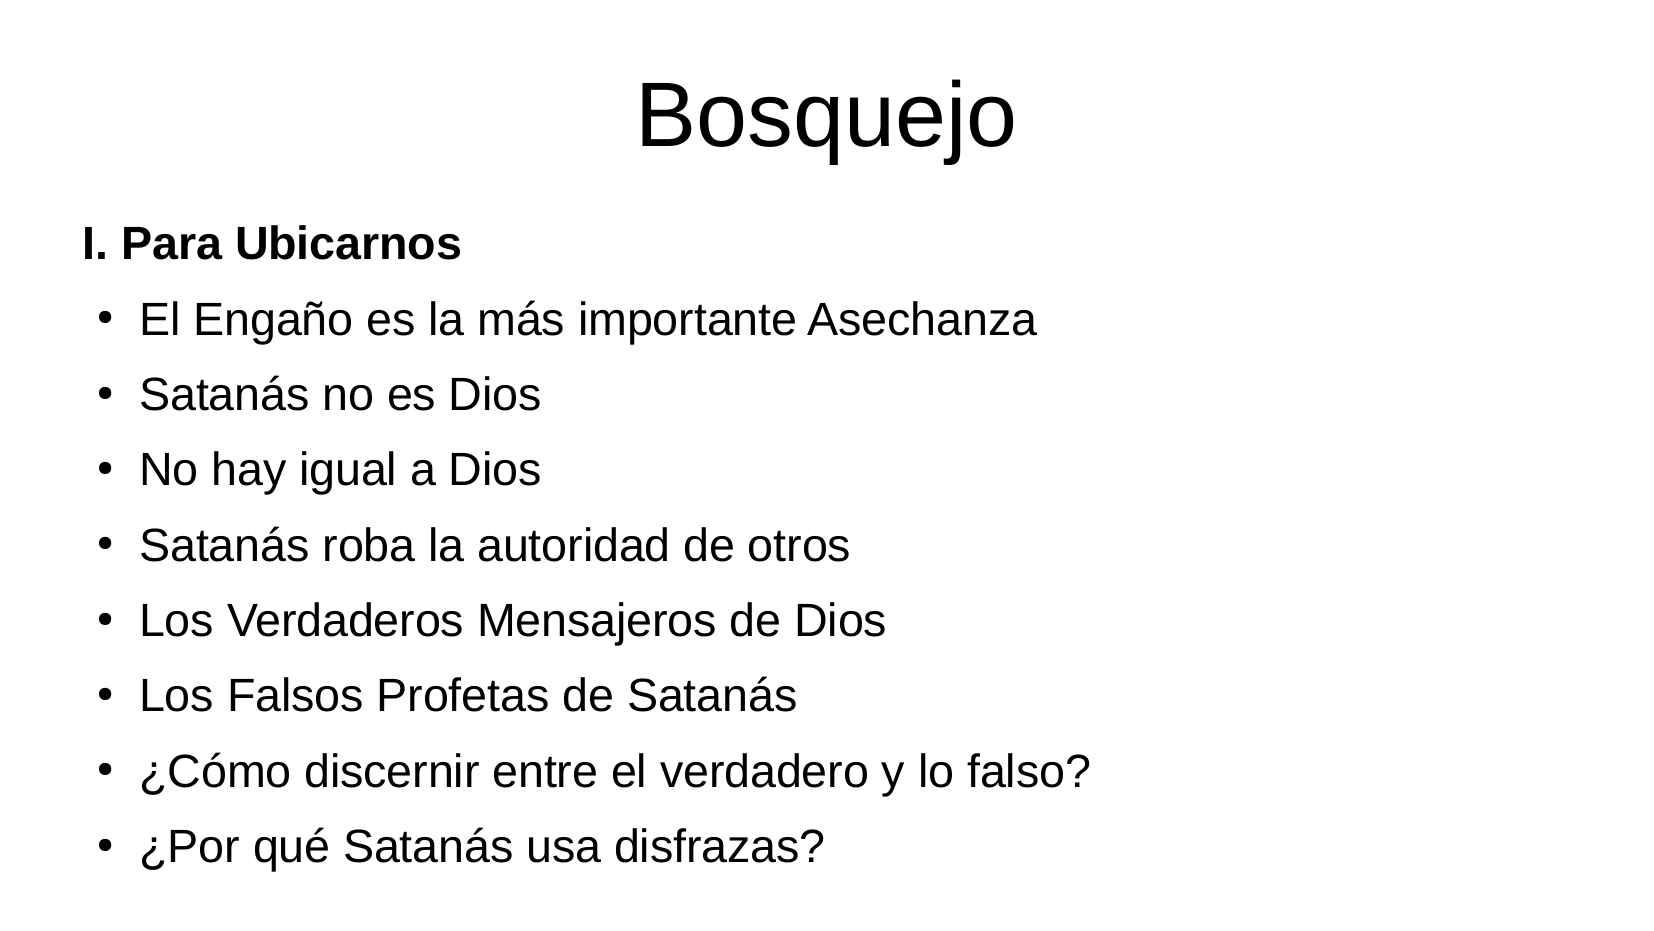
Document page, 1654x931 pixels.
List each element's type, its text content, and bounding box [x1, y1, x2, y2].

list I. Para Ubicarnos El Engaño es la más importante Asechanza Satanás no es Dios No hay igual a Dios Satanás roba la autoridad de otros Los Verdaderos Mensajeros de Dios Los Falsos Profetas de Satanás ¿Cómo discernir entre el verdadero y lo falso? ¿Por qué Satanás usa disfrazas? [82, 217, 1571, 880]
title Bosquejo [82, 37, 1571, 193]
